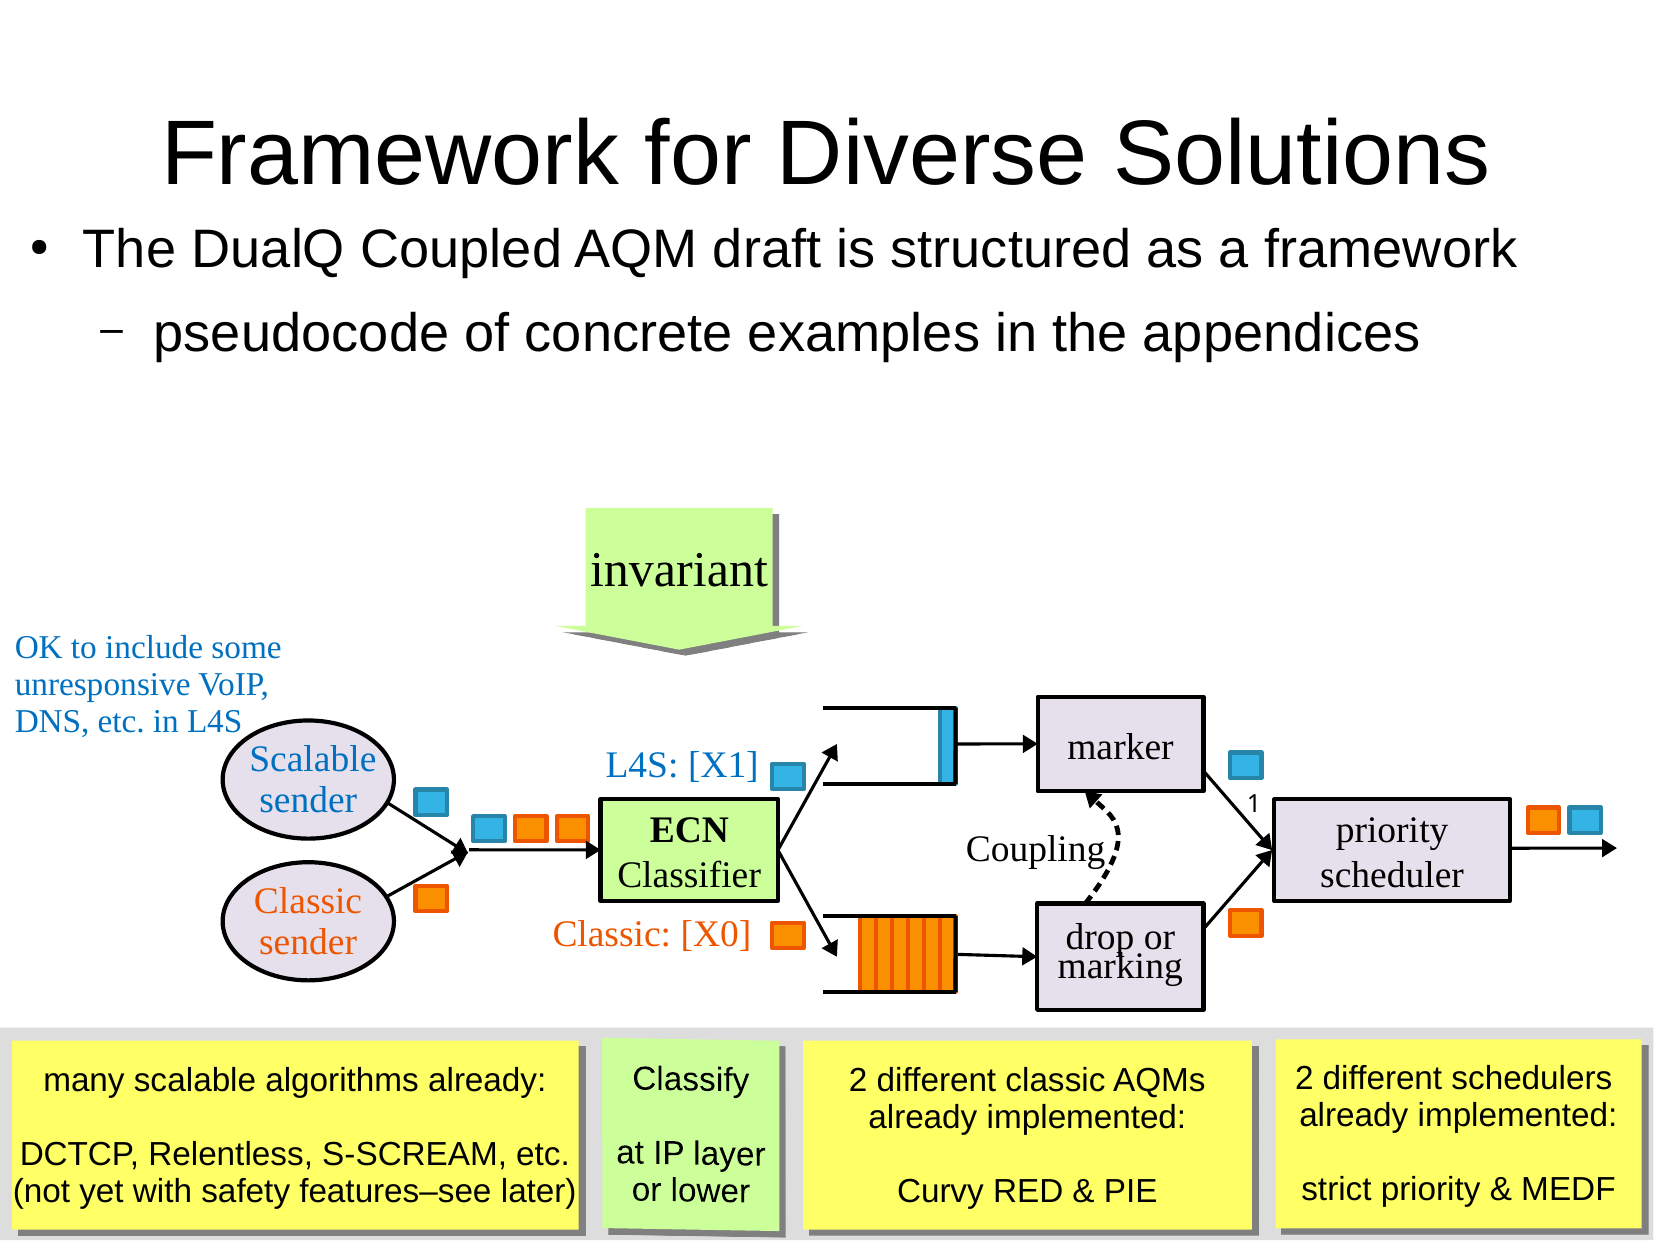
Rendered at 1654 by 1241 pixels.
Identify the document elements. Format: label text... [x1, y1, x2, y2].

text_box [1230, 910, 1262, 936]
text_box [1527, 807, 1560, 833]
text_box [514, 816, 547, 842]
text_box L4S: [X1] [584, 732, 774, 793]
text_box [415, 885, 447, 912]
text_box OK to include some unresponsive VoIP, DNS, etc. in L4S [0, 621, 308, 762]
text_box [415, 789, 447, 815]
text_box 1 [1208, 763, 1300, 842]
text_box Classic sender [222, 862, 394, 981]
text_box [557, 816, 589, 842]
list The DualQ Coupled AQM draft is structured as a framework pseudocode of concrete examples in the appendices [11, 218, 1571, 597]
text_box drop or marking [1037, 903, 1204, 1010]
text_box 2 different schedulers already implemented: strict priority & MEDF [1275, 1039, 1642, 1229]
text_box [1569, 807, 1601, 833]
text_box priority scheduler [1274, 799, 1511, 901]
text_box [772, 922, 804, 949]
title Framework for Diverse Solutions [82, 49, 1571, 218]
text_box [860, 918, 953, 990]
text_box ECN Classifier [600, 799, 778, 901]
text_box marker [1037, 696, 1204, 792]
text_box [774, 763, 804, 790]
text_box Coupling [951, 816, 1121, 877]
text_box Scalable sender [222, 720, 394, 839]
text_box [1230, 752, 1262, 763]
text_box many scalable algorithms already: DCTCP, Relentless, S-SCREAM, etc. (not yet with safety features–see later) [11, 1040, 579, 1230]
text_box Classify at IP layer or lower [602, 1037, 780, 1232]
text_box [939, 710, 953, 782]
text_box invariant [555, 507, 804, 650]
text_box Classic: [X0] [537, 901, 767, 962]
text_box [0, 1027, 1654, 1241]
text_box 2 different classic AQMs already implemented: Curvy RED & PIE [803, 1040, 1252, 1230]
text_box [473, 816, 505, 842]
